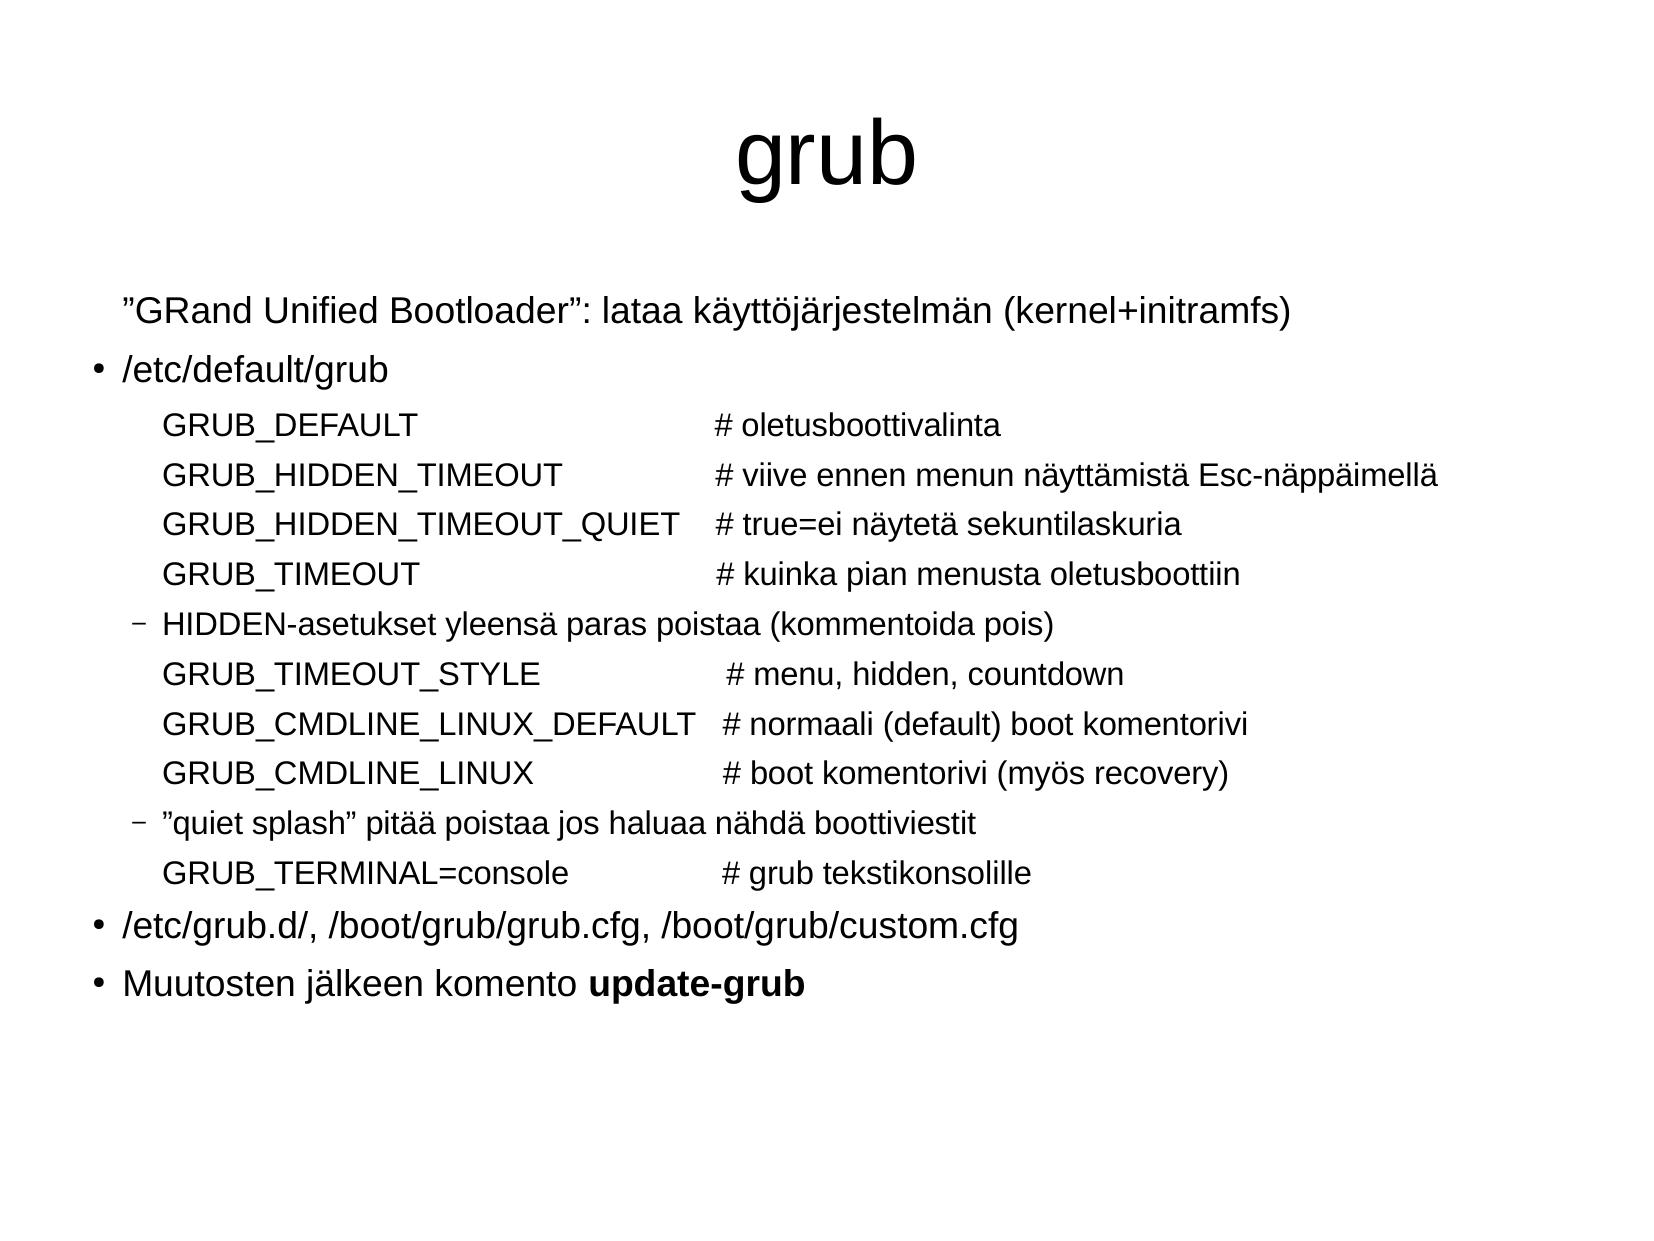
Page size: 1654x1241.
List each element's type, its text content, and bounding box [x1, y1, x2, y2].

title grub [82, 49, 1571, 257]
list ”GRand Unified Bootloader”: lataa käyttöjärjestelmän (kernel+initramfs) /etc/default/grub GRUB_DEFAULT # oletusboottivalinta GRUB_HIDDEN_TIMEOUT # viive ennen menun näyttämistä Esc-näppäimellä GRUB_HIDDEN_TIMEOUT_QUIET # true=ei näytetä sekuntilaskuria GRUB_TIMEOUT # kuinka pian menusta oletusboottiin HIDDEN-asetukset yleensä paras poistaa (kommentoida pois) GRUB_TIMEOUT_STYLE # menu, hidden, countdown GRUB_CMDLINE_LINUX_DEFAULT # normaali (default) boot komentorivi GRUB_CMDLINE_LINUX # boot komentorivi (myös recovery) ”quiet splash” pitää poistaa jos haluaa nähdä boottiviestit GRUB_TERMINAL=console # grub tekstikonsolille /etc/grub.d/, /boot/grub/grub.cfg, /boot/grub/custom.cfg Muutosten jälkeen komento update-grub [82, 290, 1571, 1010]
